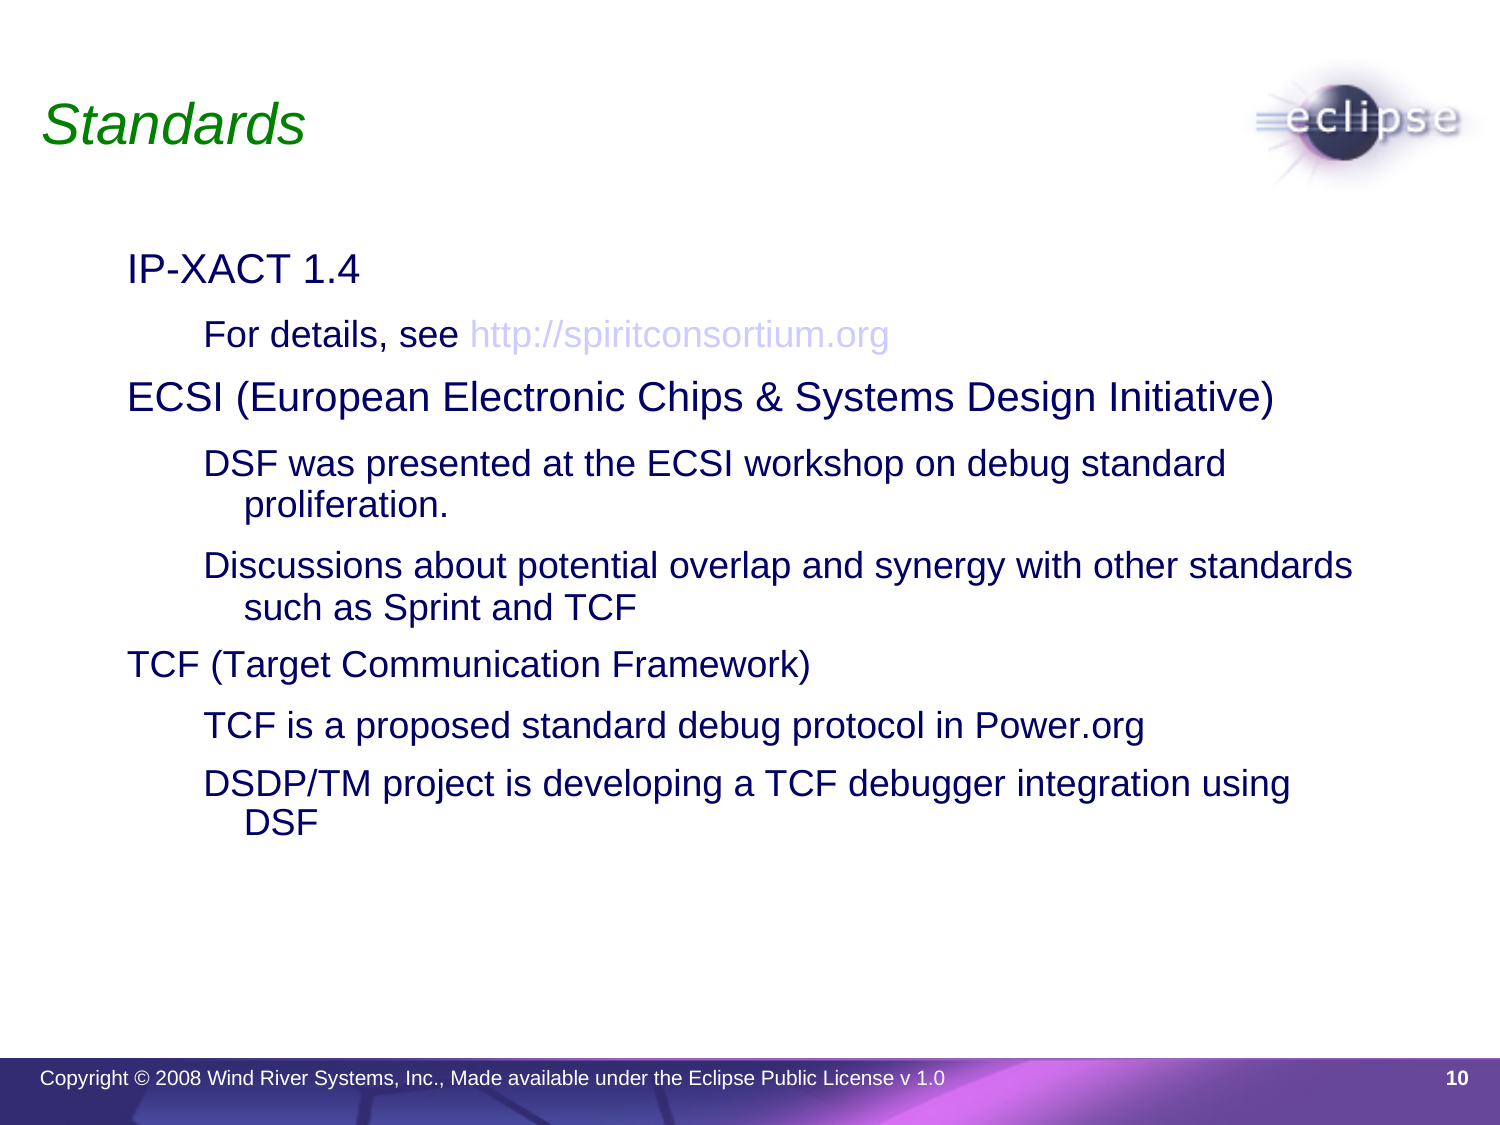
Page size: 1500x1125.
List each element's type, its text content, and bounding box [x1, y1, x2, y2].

list IP-XACT 1.4 For details, see http://spiritconsortium.org ECSI (European Electronic Chips & Systems Design Initiative) DSF was presented at the ECSI workshop on debug standard proliferation. Discussions about potential overlap and synergy with other standards such as Sprint and TCF TCF (Target Communication Framework) TCF is a proposed standard debug protocol in Power.org DSDP/TM project is developing a TCF debugger integration using DSF [112, 237, 1388, 911]
title Standards [26, 90, 1223, 172]
picture [0, 1058, 1500, 1125]
text_box <number> [1133, 1059, 1484, 1100]
picture [1222, 60, 1500, 191]
